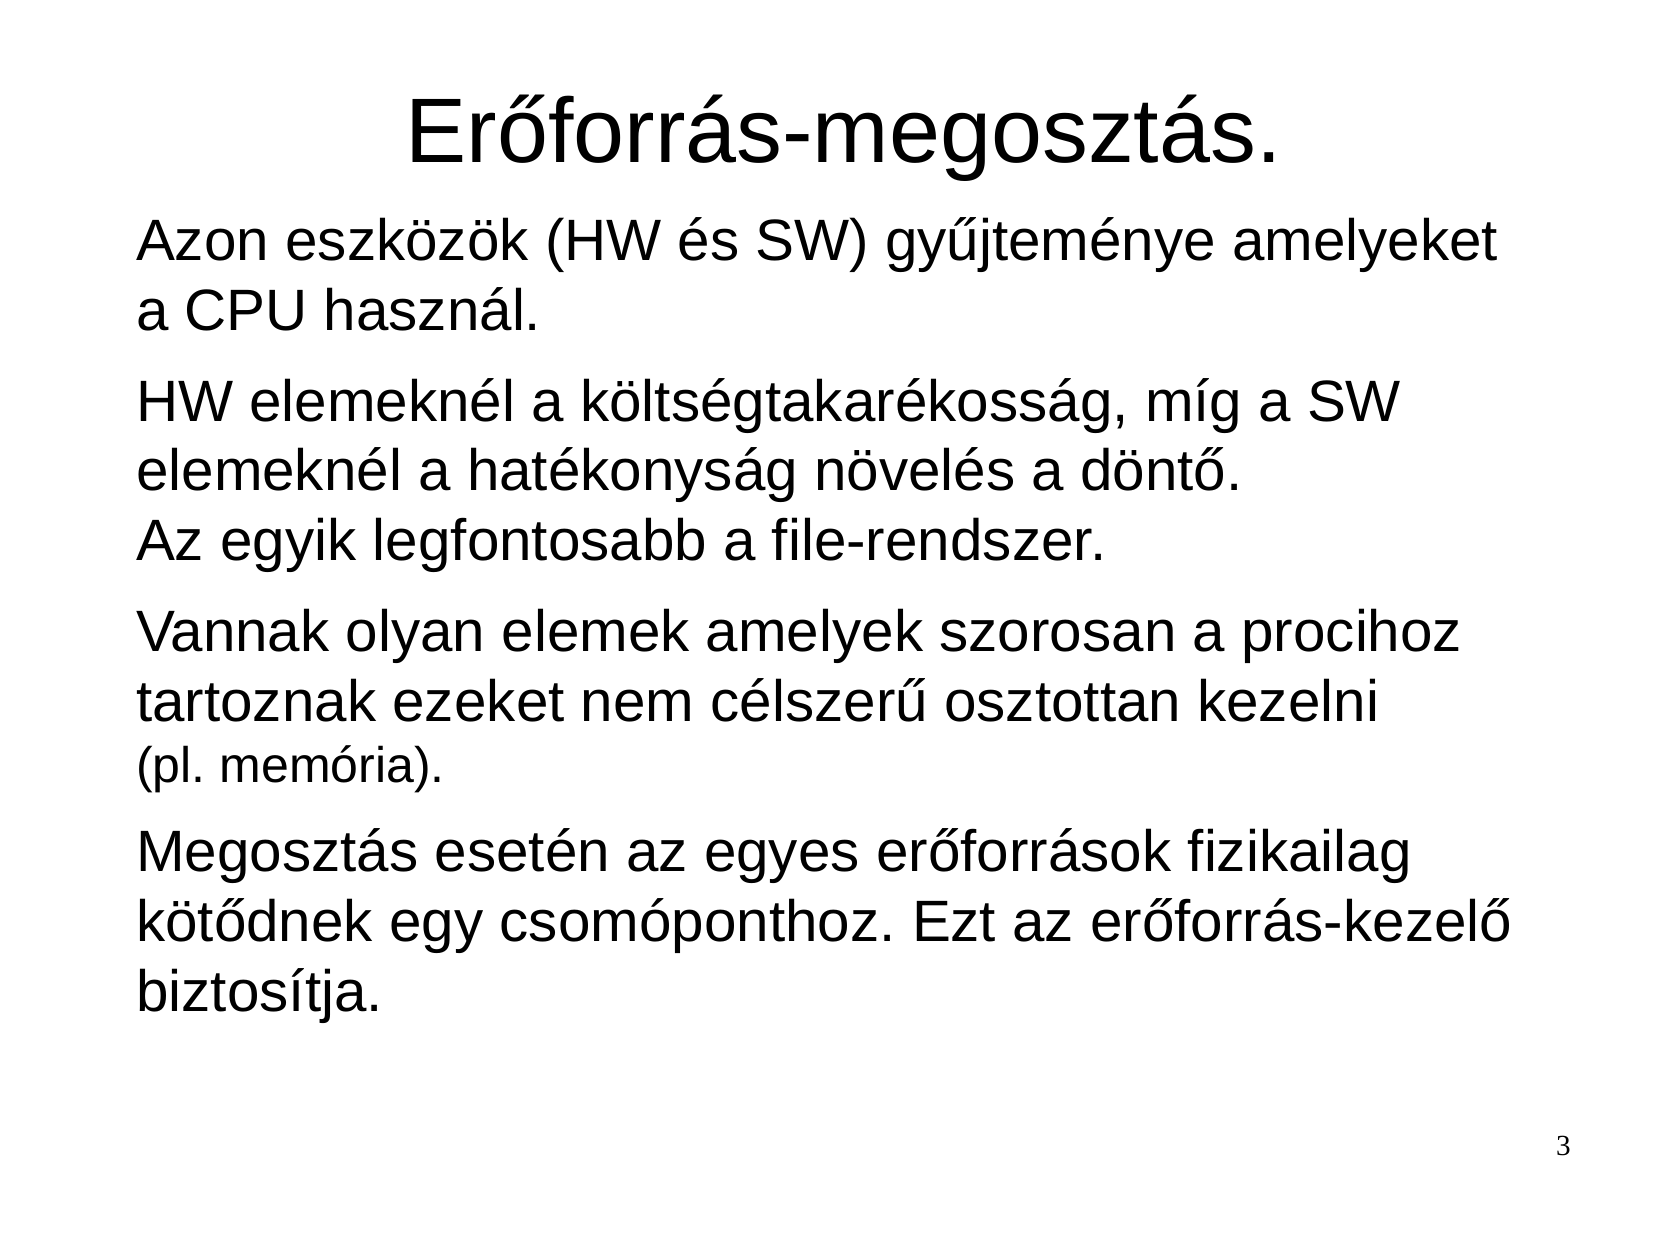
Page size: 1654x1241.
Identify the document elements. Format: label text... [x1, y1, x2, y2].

title Erőforrás-megosztás. [124, 22, 1530, 194]
list Azon eszközök (HW és SW) gyűjteménye amelyeket a CPU használ. HW elemeknél a költségtakarékosság, míg a SW elemeknél a hatékonyság növelés a döntő. Az egyik legfontosabb a file-rendszer. Vannak olyan elemek amelyek szorosan a procihoz tartoznak ezeket nem célszerű osztottan kezelni (pl. memória). Megosztás esetén az egyes erőforrások fizikailag kötődnek egy csomóponthoz. Ezt az erőforrás-kezelő biztosítja. [65, 194, 1604, 1203]
